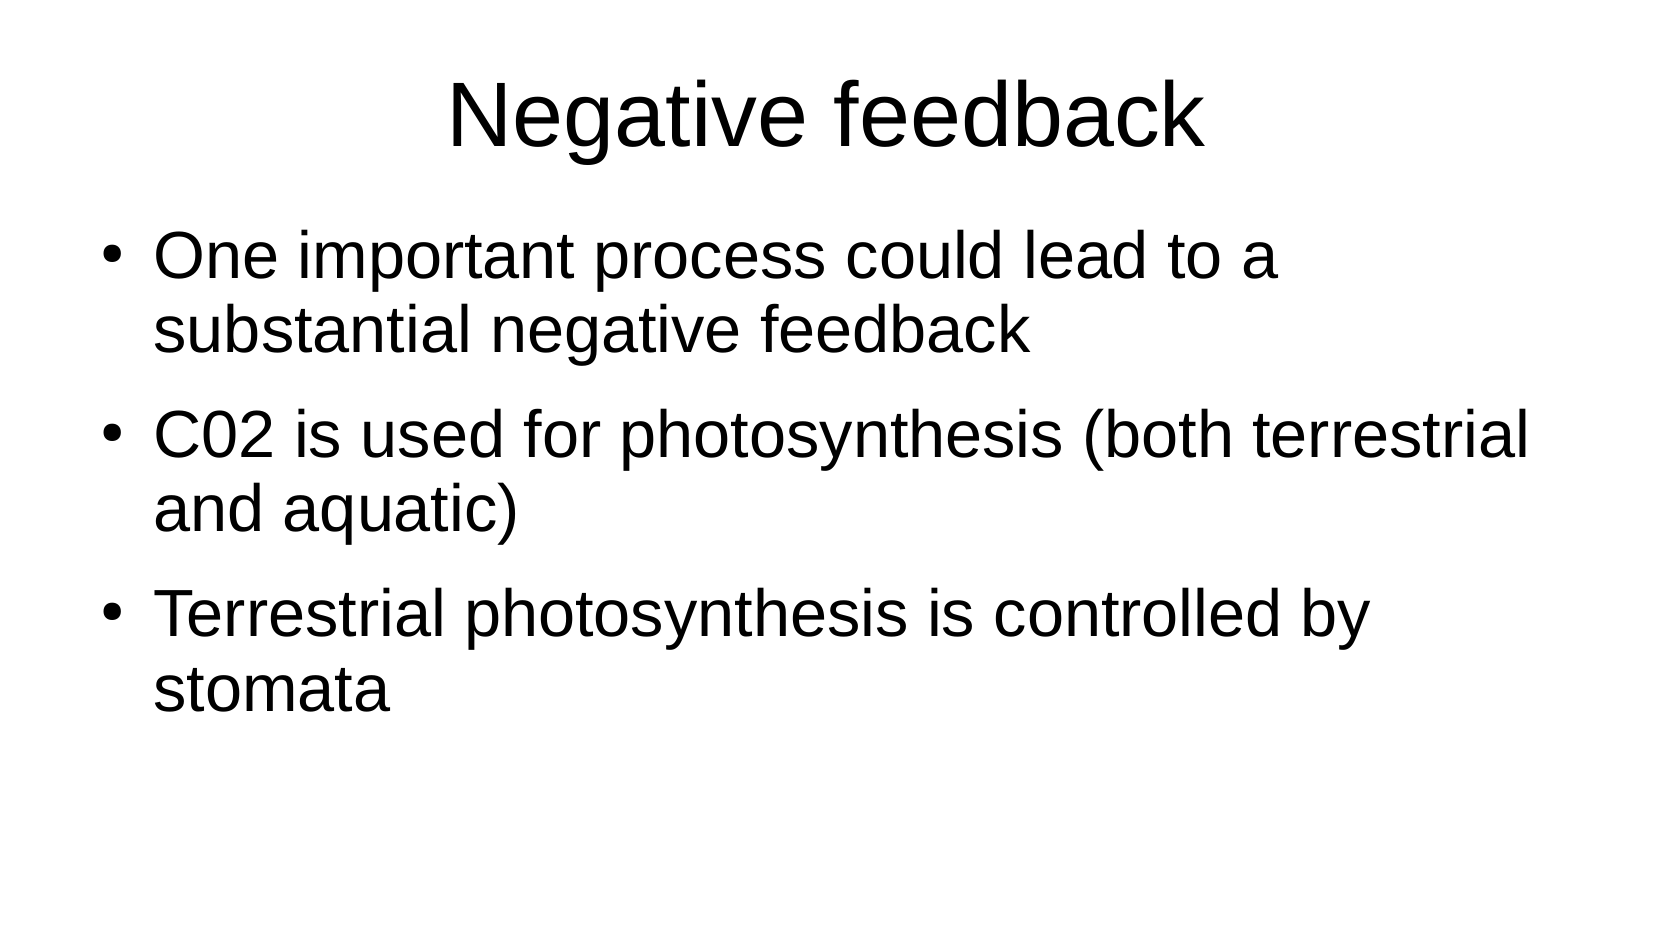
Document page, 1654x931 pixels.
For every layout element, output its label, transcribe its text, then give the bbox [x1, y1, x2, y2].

list One important process could lead to a substantial negative feedback C02 is used for photosynthesis (both terrestrial and aquatic) Terrestrial photosynthesis is controlled by stomata [82, 217, 1571, 758]
title Negative feedback [82, 37, 1571, 193]
